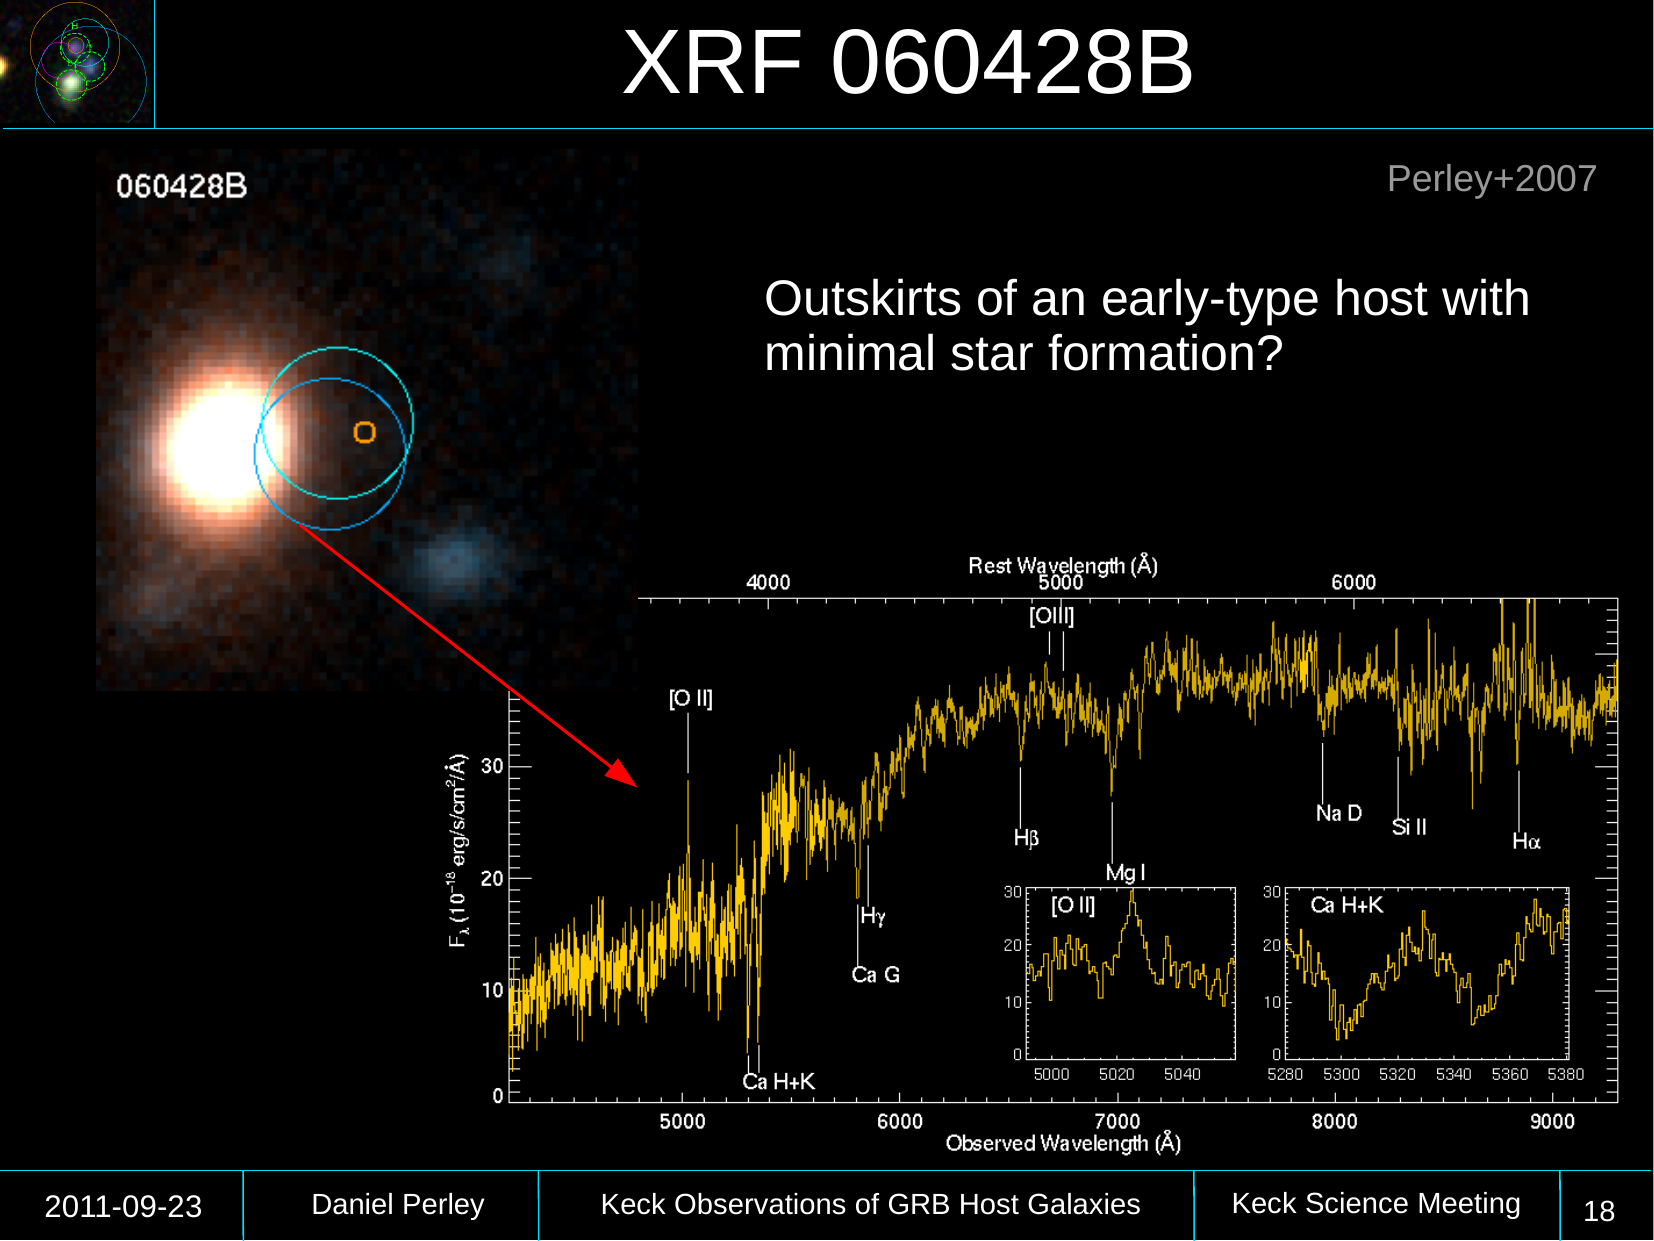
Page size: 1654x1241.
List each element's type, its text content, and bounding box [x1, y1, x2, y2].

picture [96, 149, 1644, 1159]
text_box Outskirts of an early-type host with minimal star formation? [750, 262, 1613, 389]
title XRF 060428B [165, 10, 1654, 114]
picture [0, 0, 151, 123]
text_box Perley+2007 [1253, 150, 1613, 207]
